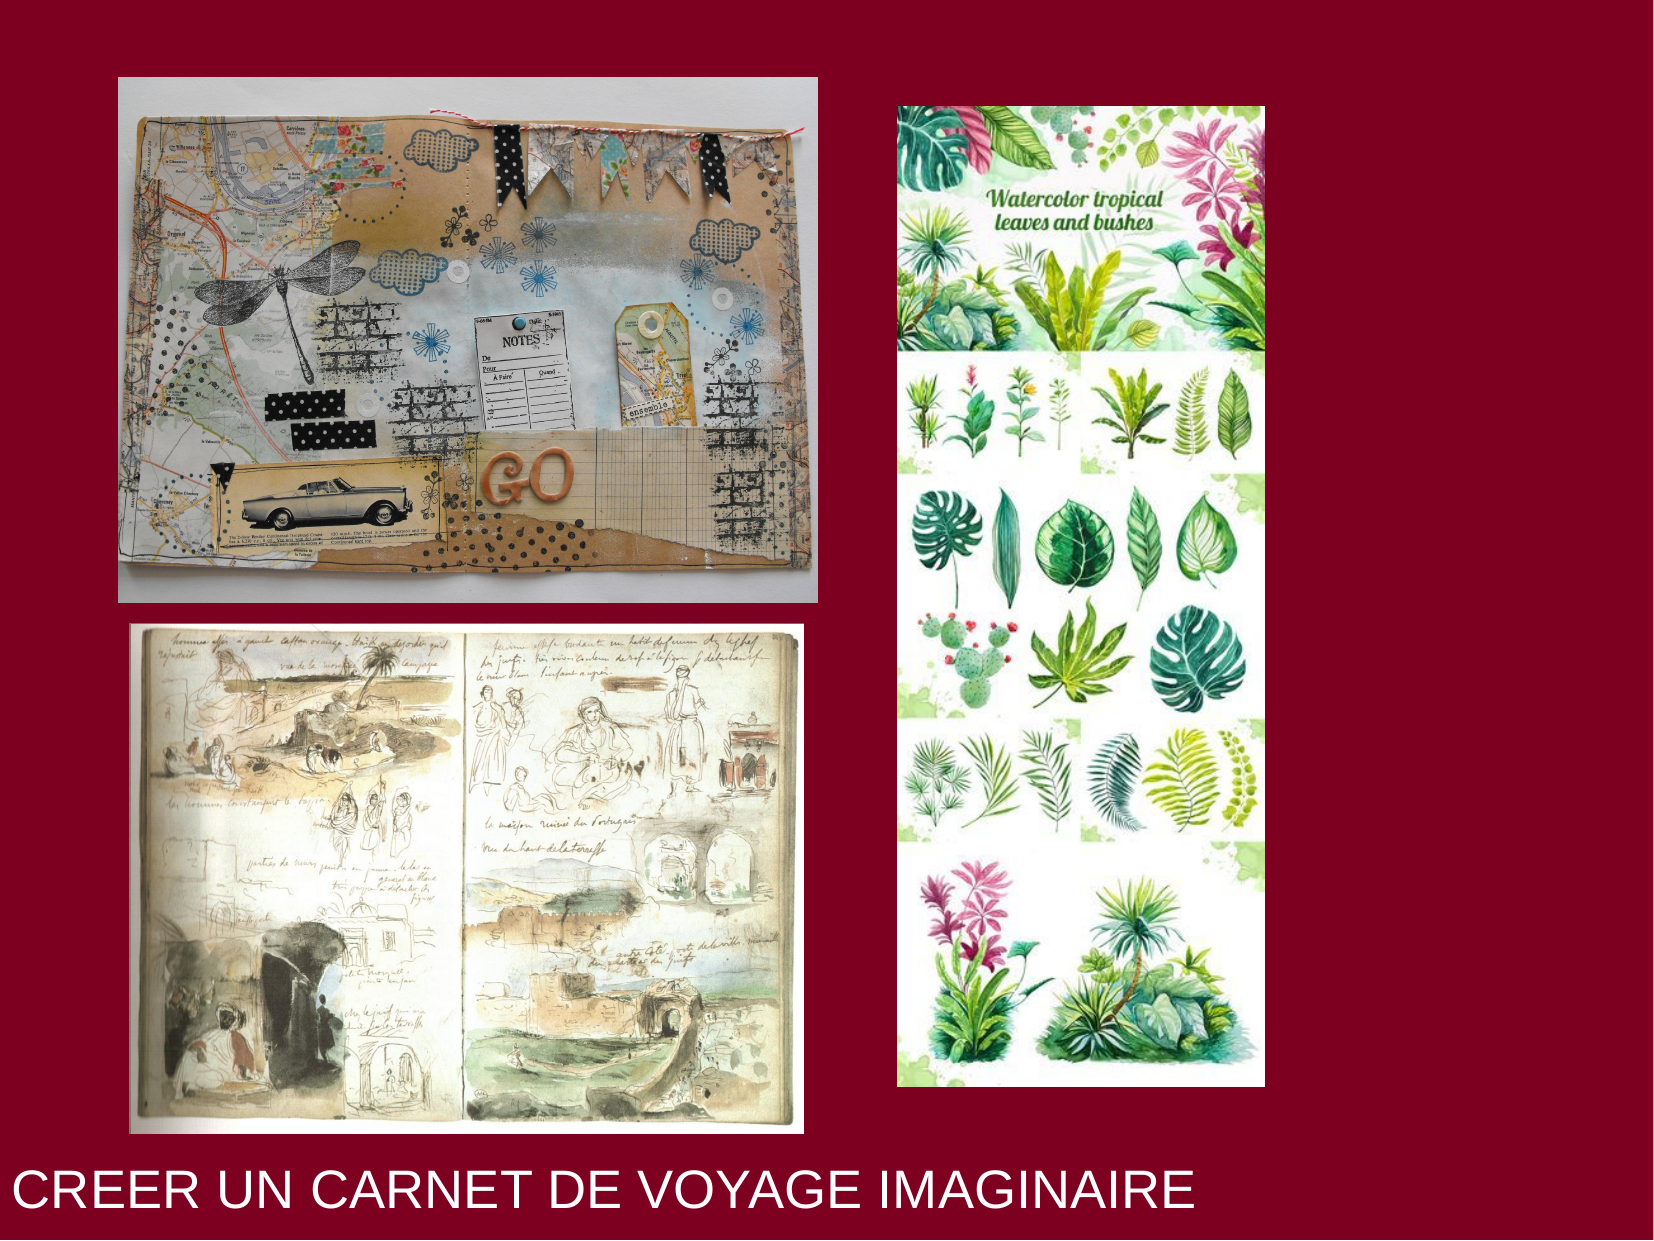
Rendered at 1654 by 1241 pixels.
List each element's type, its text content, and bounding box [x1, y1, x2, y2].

picture [129, 623, 804, 1134]
title CREER UN CARNET DE VOYAGE IMAGINAIRE [11, 1110, 1501, 1241]
picture [118, 77, 818, 603]
picture [897, 106, 1265, 1087]
